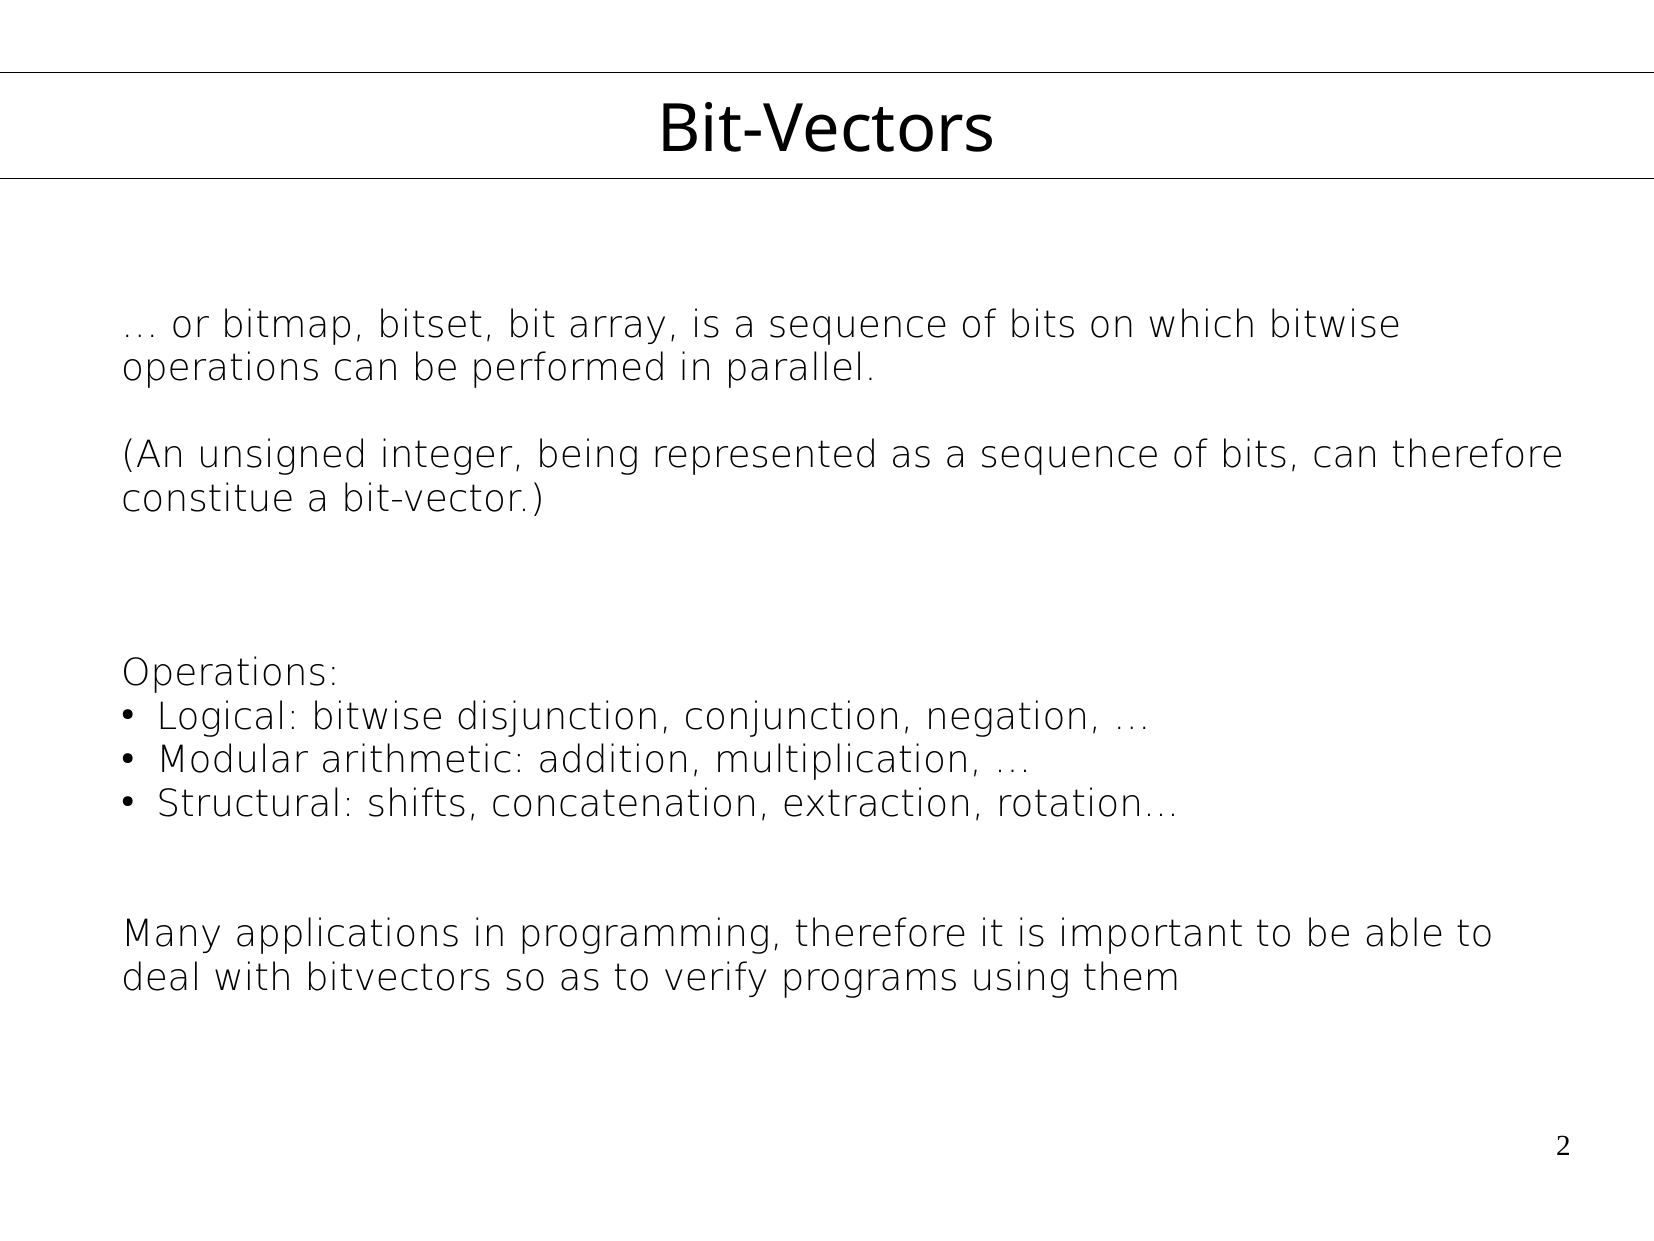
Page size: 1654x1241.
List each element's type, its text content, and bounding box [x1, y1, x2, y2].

text_box … or bitmap, bitset, bit array, is a sequence of bits on which bitwise operations can be performed in parallel. (An unsigned integer, being represented as a sequence of bits, can therefore constitue a bit-vector.) Operations: Logical: bitwise disjunction, conjunction, negation, … Modular arithmetic: addition, multiplication, … Structural: shifts, concatenation, extraction, rotation... Many applications in programming, therefore it is important to be able to deal with bitvectors so as to verify programs using them [106, 295, 1583, 1015]
text_box Bit-Vectors [0, 72, 1654, 166]
